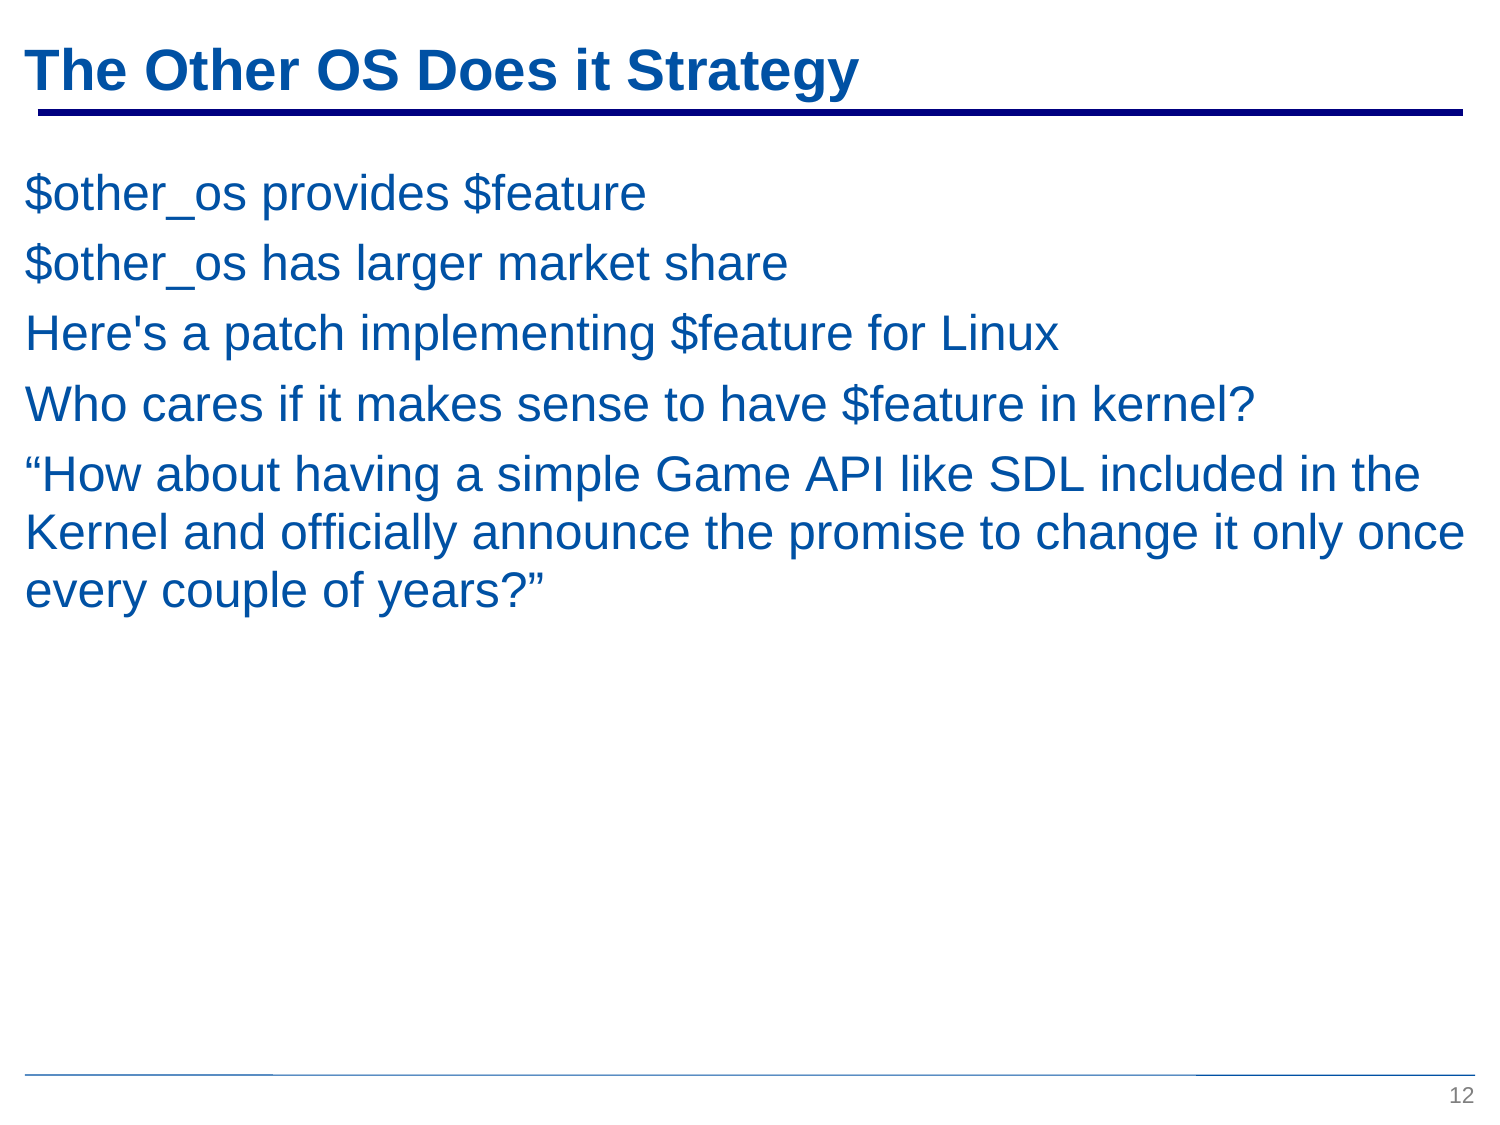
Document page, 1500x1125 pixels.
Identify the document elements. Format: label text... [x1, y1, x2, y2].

list $other_os provides $feature $other_os has larger market share Here's a patch implementing $feature for Linux Who cares if it makes sense to have $feature in kernel? “How about having a simple Game API like SDL included in the Kernel and officially announce the promise to change it only once every couple of years?” [24, 162, 1475, 1038]
title The Other OS Does it Strategy [24, 12, 1463, 125]
